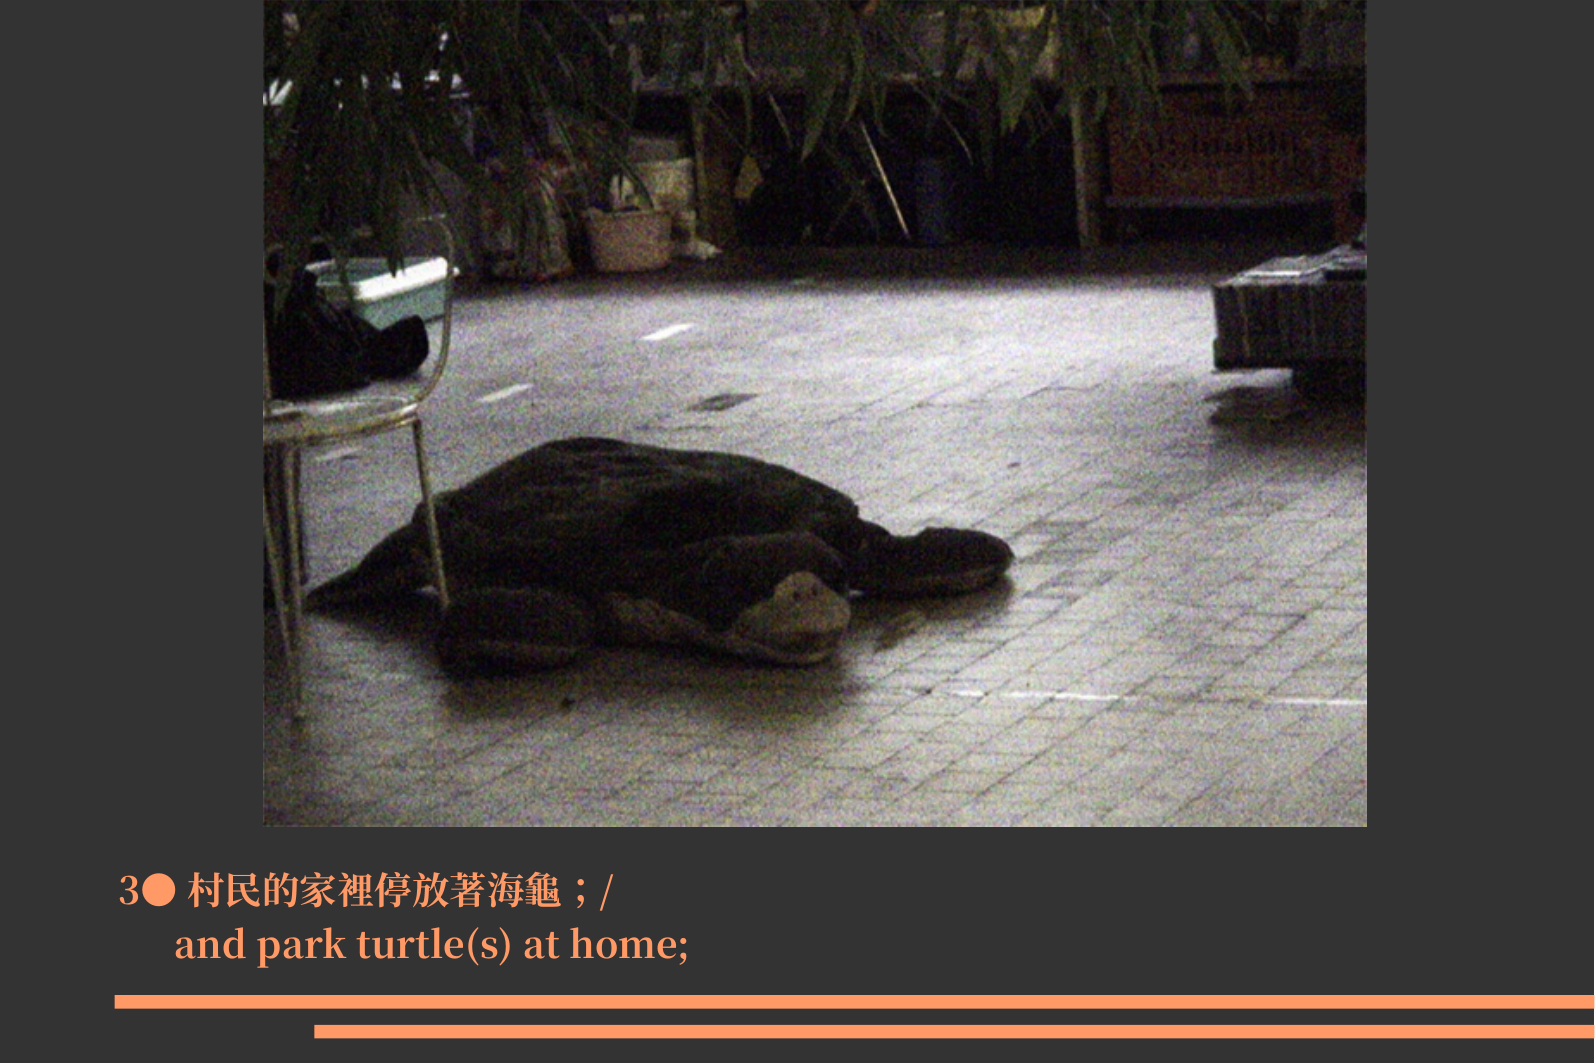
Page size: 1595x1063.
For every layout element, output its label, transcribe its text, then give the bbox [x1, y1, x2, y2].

picture [263, 0, 1367, 827]
title 3● 村民的家裡停放著海龜；/ and park turtle(s) at home; [118, 856, 945, 975]
